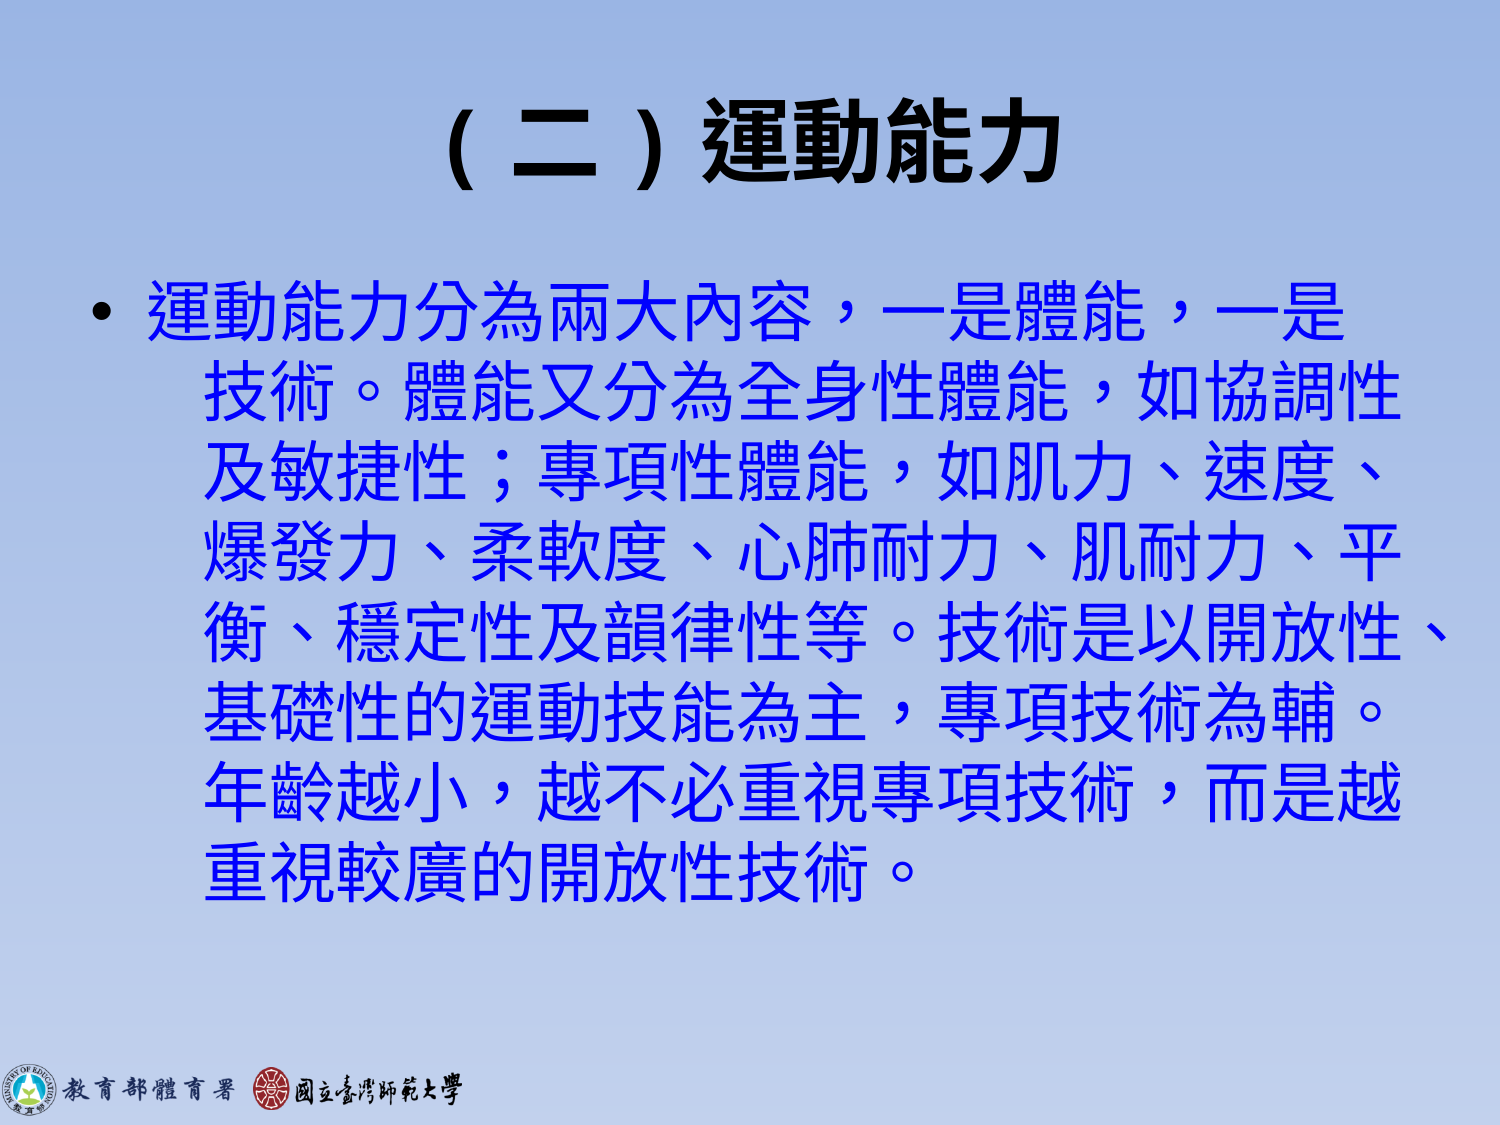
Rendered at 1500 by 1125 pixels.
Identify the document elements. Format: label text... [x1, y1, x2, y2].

title (二)運動能力 [75, 45, 1426, 233]
list 運動能力分為兩大內容，一是體能，一是技術。體能又分為全身性體能，如協調性及敏捷性；專項性體能，如肌力、速度、爆發力、柔軟度、心肺耐力、肌耐力、平衡、穩定性及韻律性等。技術是以開放性、基礎性的運動技能為主，專項技術為輔。年齡越小，越不必重視專項技術，而是越重視較廣的開放性技術。 [75, 262, 1426, 1005]
